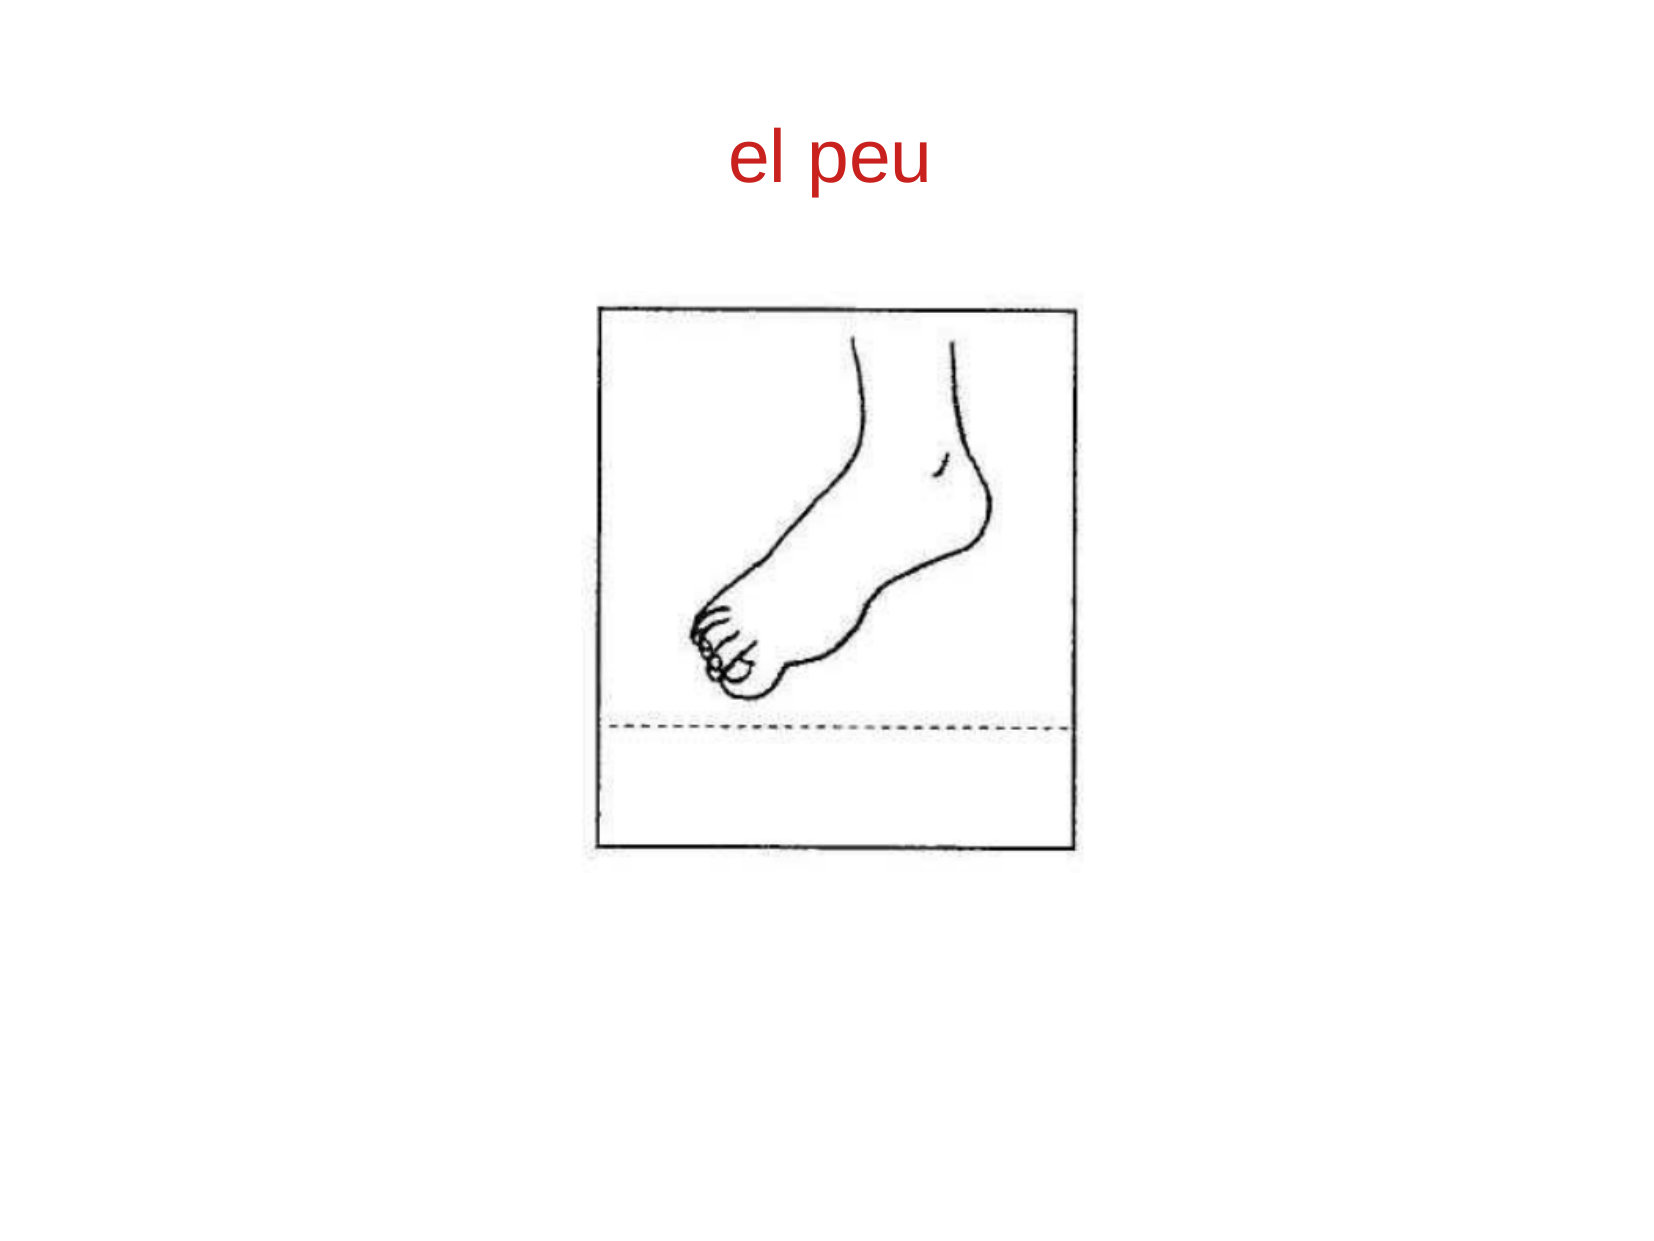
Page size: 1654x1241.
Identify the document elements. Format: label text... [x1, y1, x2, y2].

text_box el peu [289, 49, 1371, 257]
picture [581, 291, 1094, 873]
